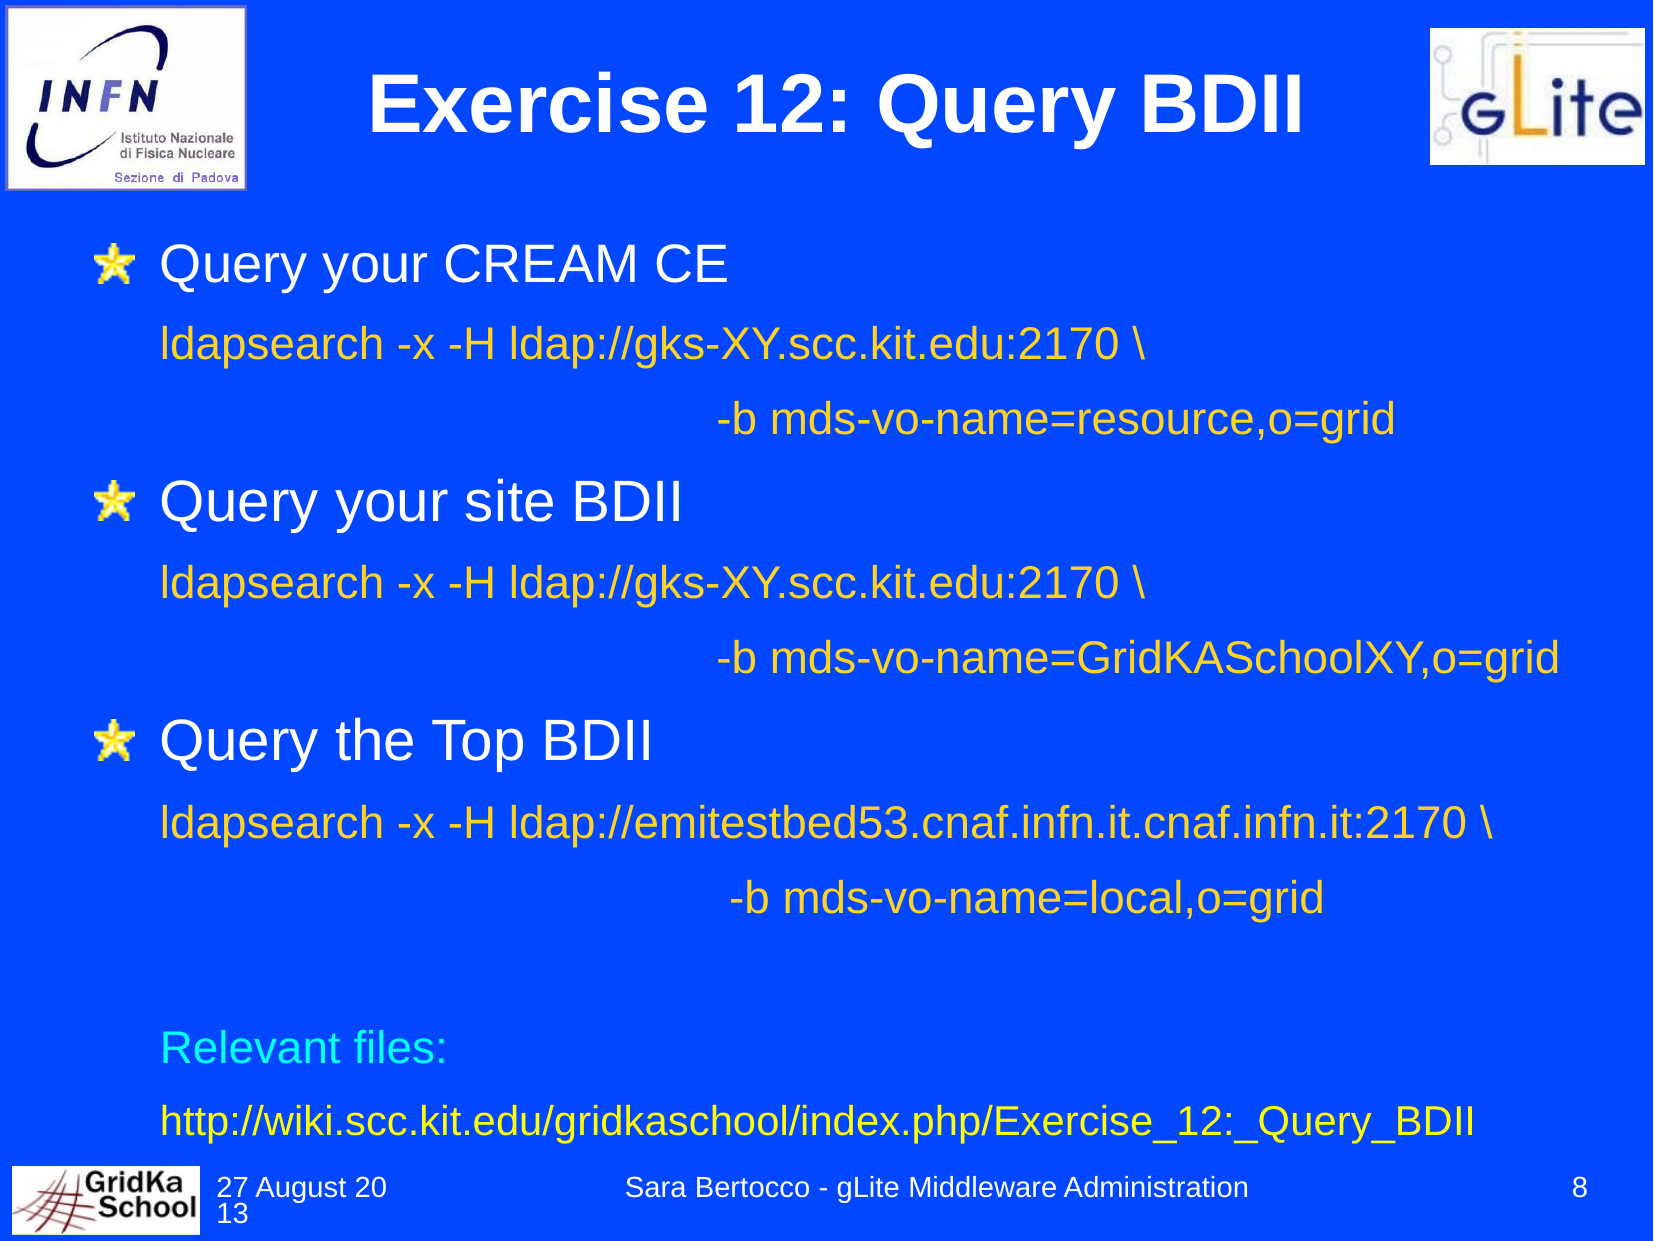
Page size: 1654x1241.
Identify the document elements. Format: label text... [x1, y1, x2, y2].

title Exercise 12: Query BDII [247, 25, 1623, 183]
picture [1430, 28, 1645, 165]
picture [12, 1166, 200, 1235]
text_box Query your CREAM CE ldapsearch -x -H ldap://gks-XY.scc.kit.edu:2170 \ -b mds-vo-name=resource,o=grid Query your site BDII ldapsearch -x -H ldap://gks-XY.scc.kit.edu:2170 \ -b mds-vo-name=GridKASchoolXY,o=grid Query the Top BDII ldapsearch -x -H ldap://emitestbed53.cnaf.infn.it.cnaf.infn.it:2170 \ -b mds-vo-name=local,o=grid Relevant files: http://wiki.scc.kit.edu/gridkaschool/index.php/Exercise_12:_Query_BDII [79, 225, 1623, 1152]
picture [5, 5, 247, 191]
